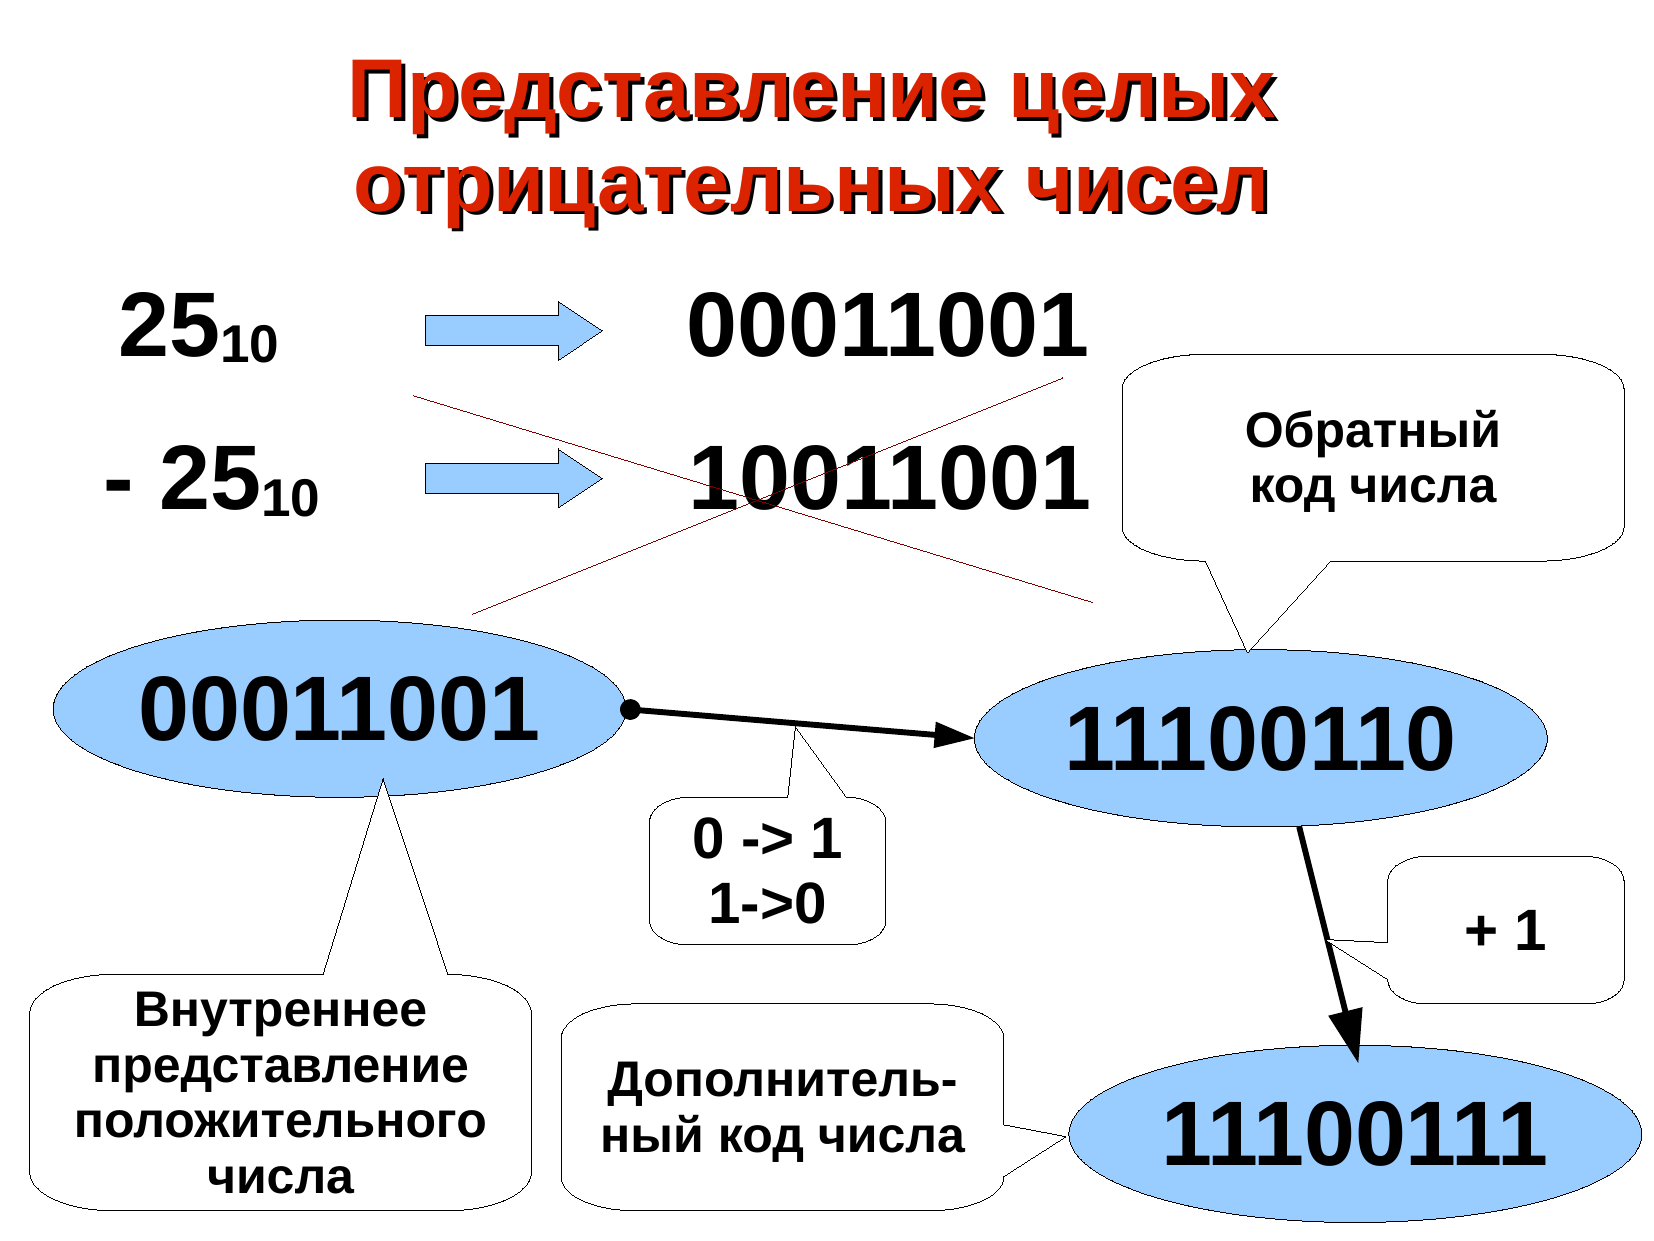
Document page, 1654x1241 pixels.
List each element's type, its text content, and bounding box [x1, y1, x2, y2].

text_box Обратный код числа [1122, 354, 1625, 653]
text_box Внутреннее представление положительного числа [29, 778, 532, 1211]
text_box [425, 301, 603, 361]
text_box 11100111 [1068, 1045, 1642, 1223]
text_box 0 -> 1 1->0 [649, 726, 886, 945]
text_box 00011001 [53, 620, 625, 798]
text_box [425, 448, 603, 508]
text_box 11100110 [974, 649, 1548, 827]
text_box Представление целых отрицательных чисел [88, 35, 1536, 237]
text_box + 1 [1325, 856, 1625, 1004]
text_box Дополнитель- ный код числа [561, 1003, 1066, 1211]
text_box 2510 00011001 [78, 265, 1388, 414]
text_box - 2510 10011001 [88, 419, 1207, 567]
